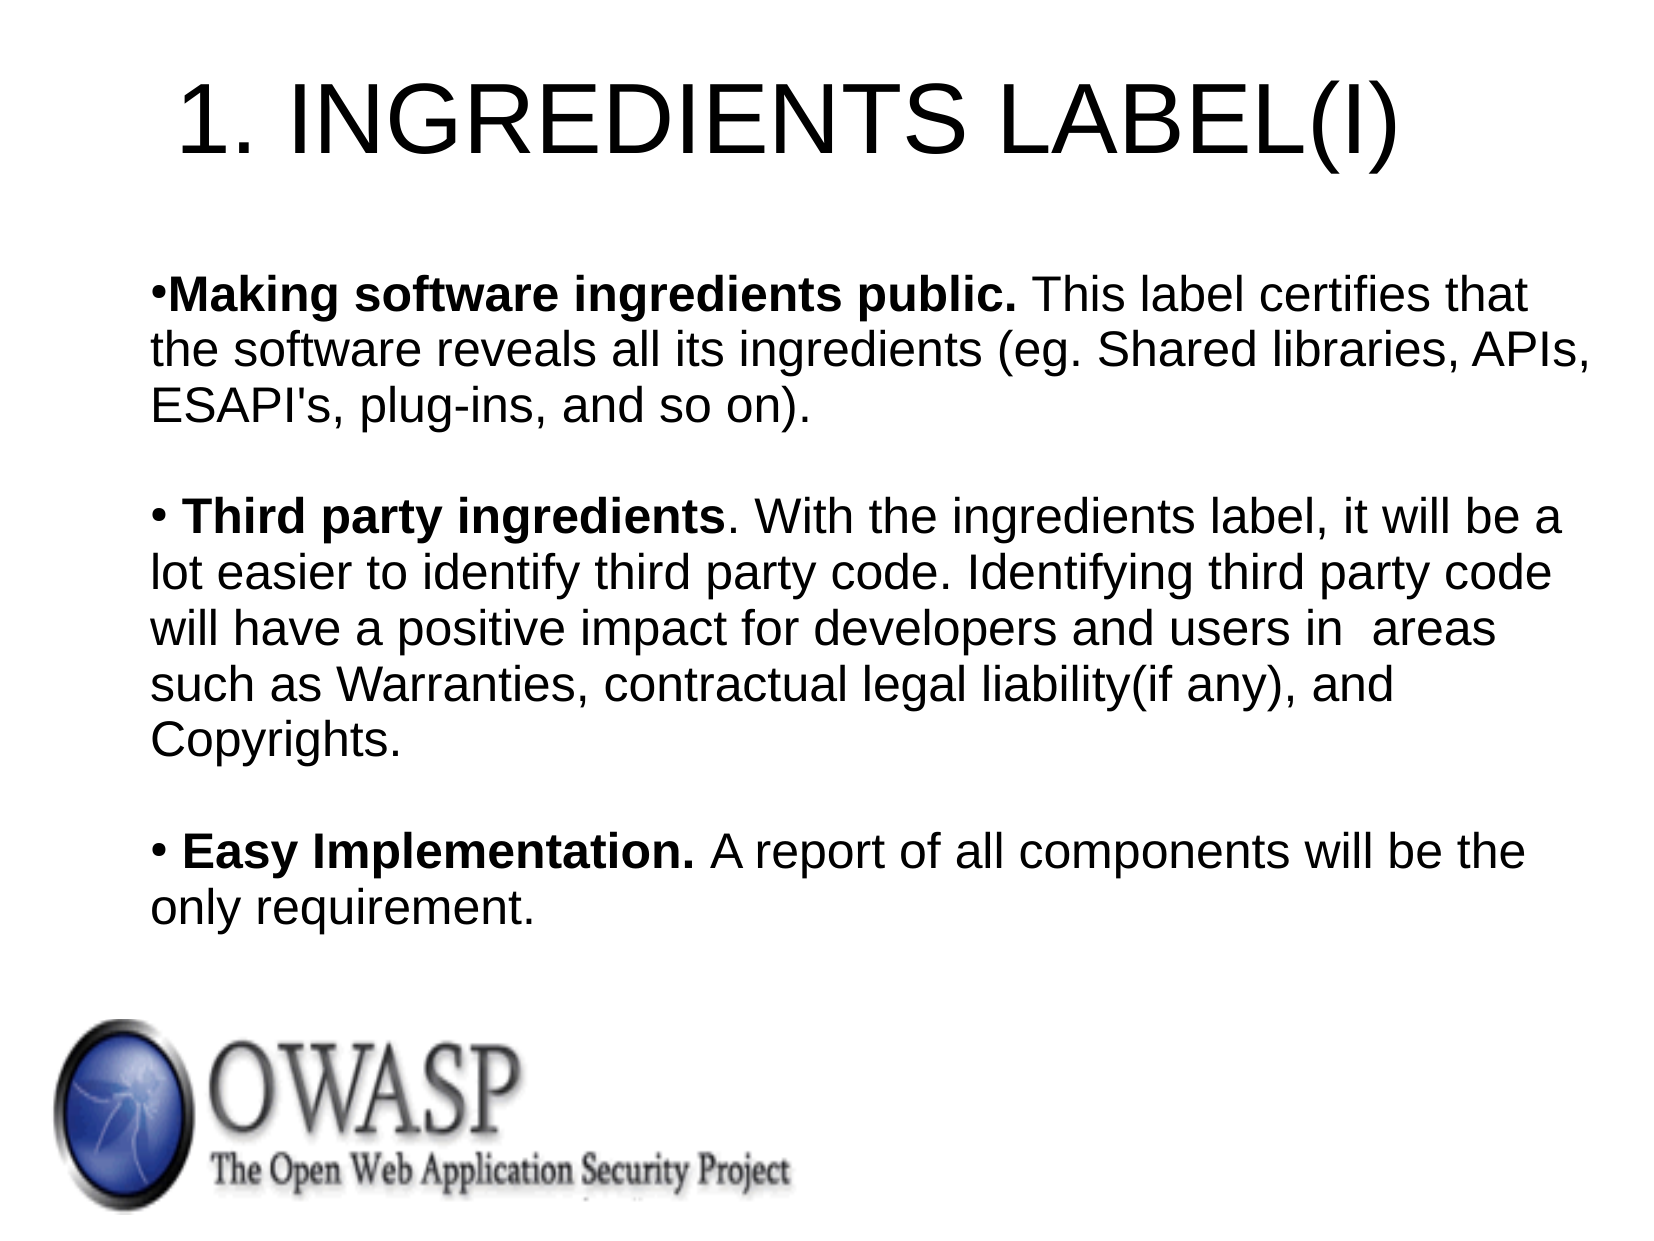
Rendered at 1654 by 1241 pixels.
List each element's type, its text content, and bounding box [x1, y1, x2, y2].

subtitle Making software ingredients public. This label certifies that the software reveals all its ingredients (eg. Shared libraries, APIs, ESAPI's, plug-ins, and so on). Third party ingredients. With the ingredients label, it will be a lot easier to identify third party code. Identifying third party code will have a positive impact for developers and users in areas such as Warranties, contractual legal liability(if any), and Copyrights. Easy Implementation. A report of all components will be the only requirement. [149, 41, 1606, 1214]
title 1. INGREDIENTS LABEL(I) [45, 15, 1534, 223]
picture [45, 1019, 811, 1216]
